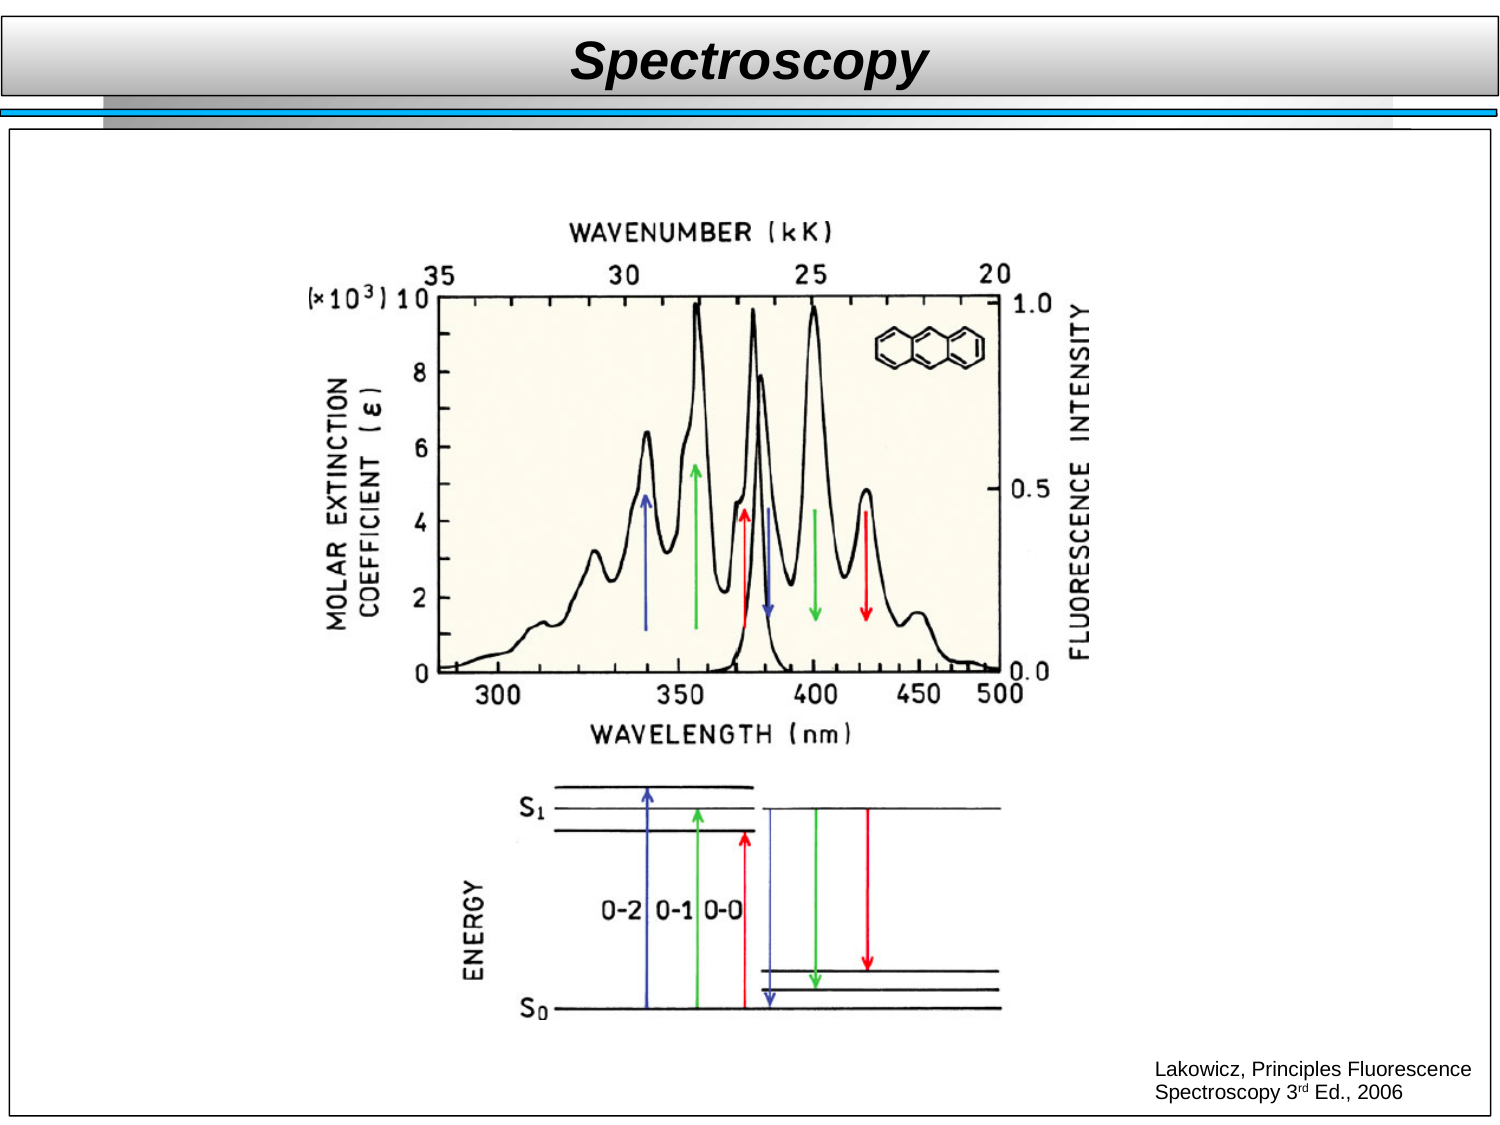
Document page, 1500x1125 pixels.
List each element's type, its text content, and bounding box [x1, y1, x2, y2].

text_box [0, 109, 1497, 117]
picture [309, 221, 1089, 1020]
text_box [9, 129, 1491, 1116]
text_box Lakowicz, Principles Fluorescence Spectroscopy 3rd Ed., 2006 [1140, 1050, 1490, 1113]
text_box Spectroscopy [1, 16, 1499, 96]
